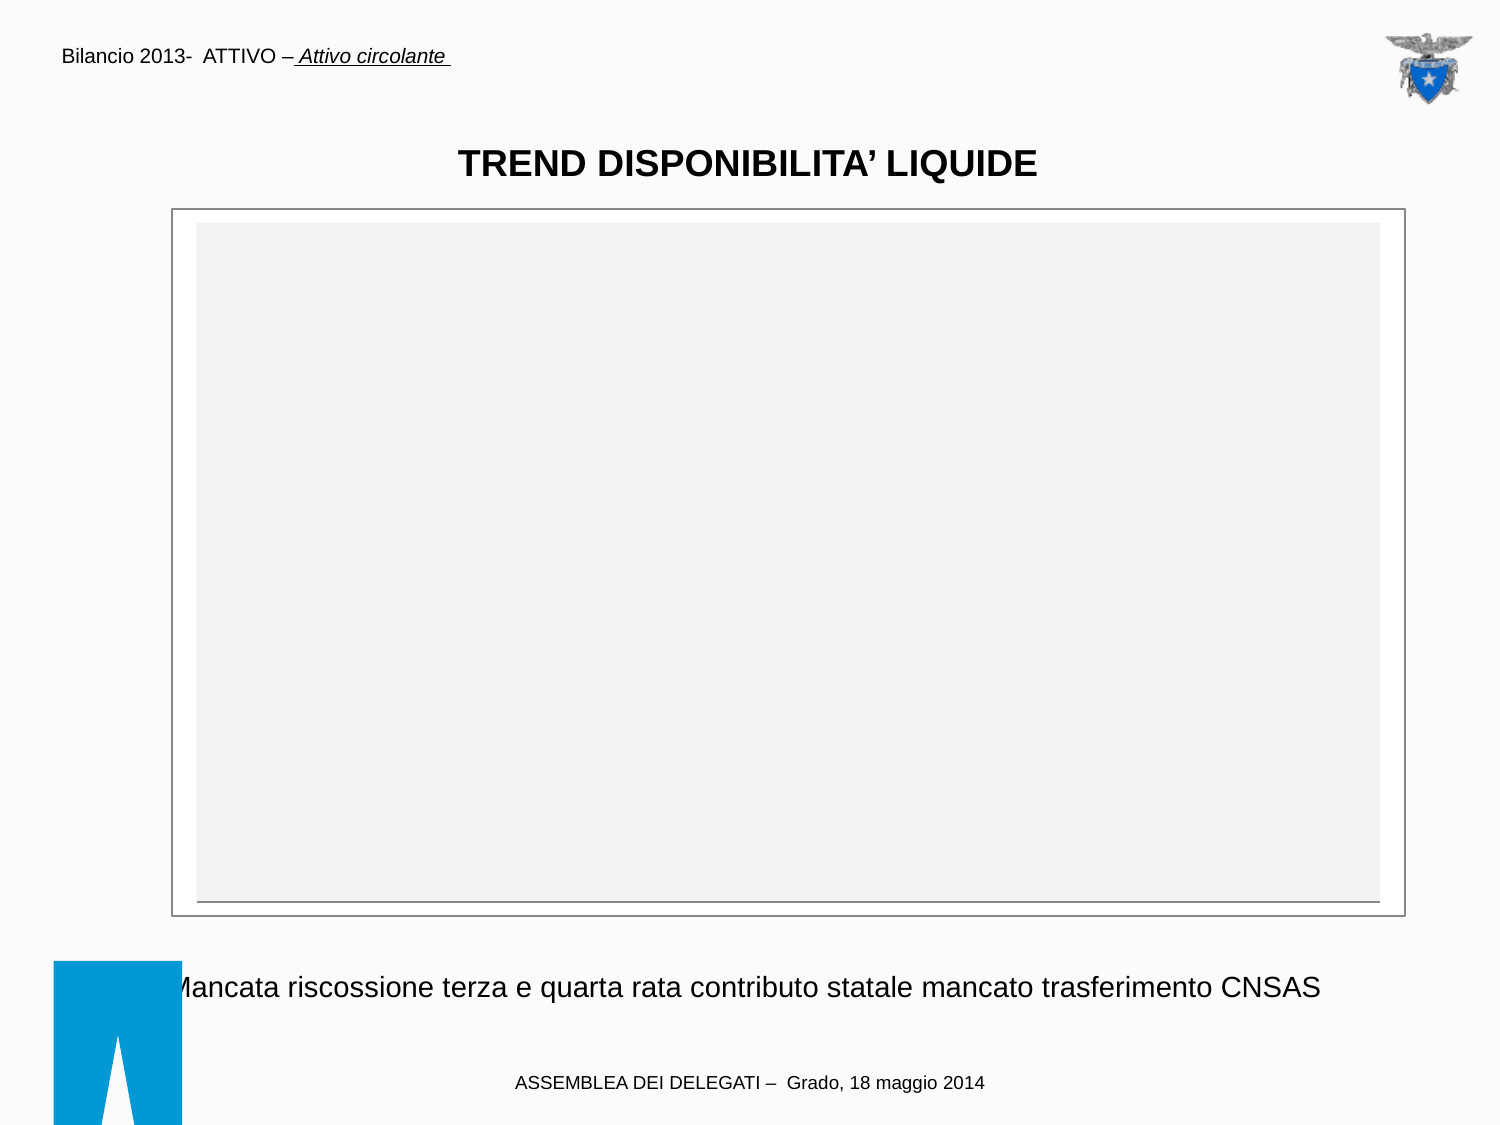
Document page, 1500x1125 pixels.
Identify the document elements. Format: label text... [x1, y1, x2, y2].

picture [1382, 29, 1477, 112]
text_box Bilancio 2013- ATTIVO – Attivo circolante [46, 35, 516, 76]
text_box ASSEMBLEA DEI DELEGATI – Grado, 18 maggio 2014 [262, 1062, 1238, 1101]
text_box Mancata riscossione terza e quarta rata contributo statale mancato trasferimento CNSAS [183, 960, 1477, 1012]
text_box TREND DISPONIBILITA’ LIQUIDE [257, 140, 1239, 182]
chart [171, 208, 1406, 917]
text_box [53, 960, 183, 1125]
